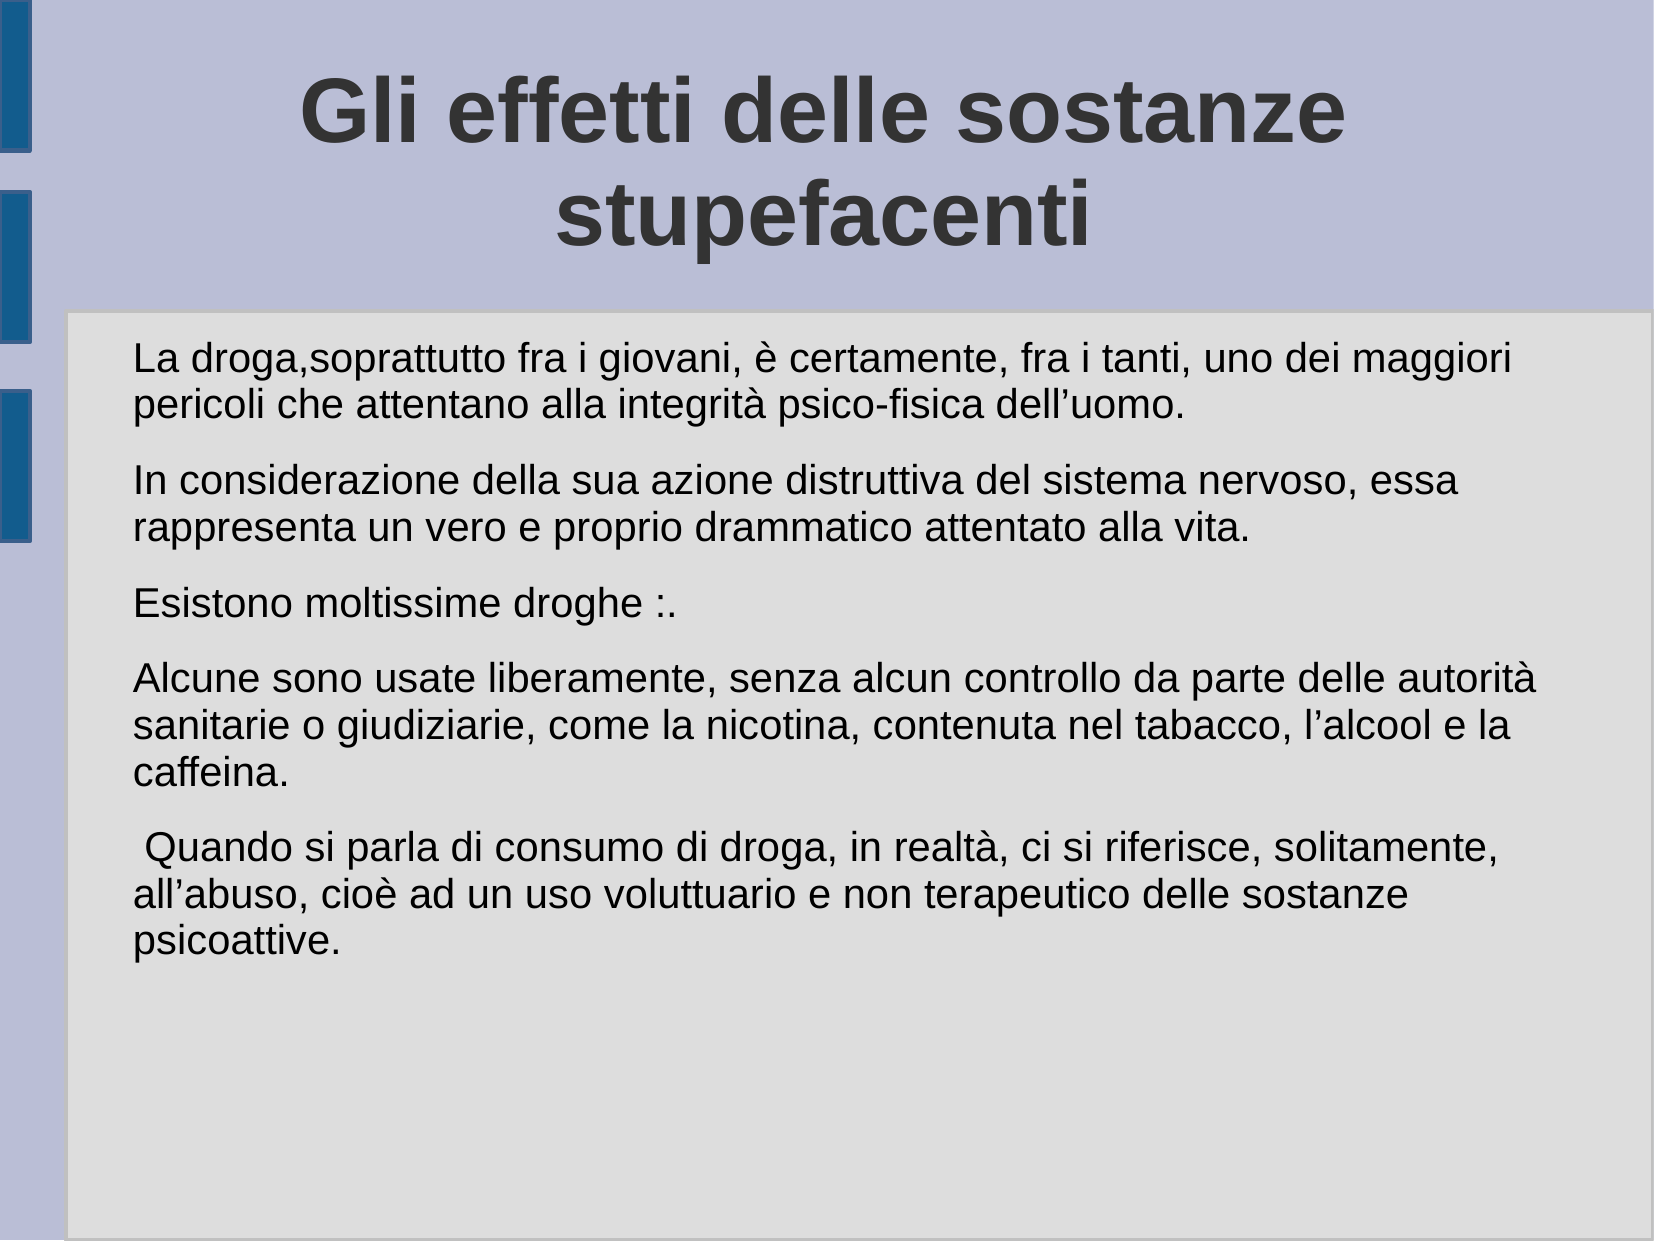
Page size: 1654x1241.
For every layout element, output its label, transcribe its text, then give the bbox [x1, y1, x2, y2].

title Gli effetti delle sostanze stupefacenti [118, 58, 1531, 266]
list La droga,soprattutto fra i giovani, è certamente, fra i tanti, uno dei maggiori pericoli che attentano alla integrità psico-fisica dell’uomo. In considerazione della sua azione distruttiva del sistema nervoso, essa rappresenta un vero e proprio drammatico attentato alla vita. Esistono moltissime droghe :. Alcune sono usate liberamente, senza alcun controllo da parte delle autorità sanitarie o giudiziarie, come la nicotina, contenuta nel tabacco, l’alcool e la caffeina. Quando si parla di consumo di droga, in realtà, ci si riferisce, solitamente, all’abuso, cioè ad un uso voluttuario e non terapeutico delle sostanze psicoattive. [118, 326, 1558, 1122]
